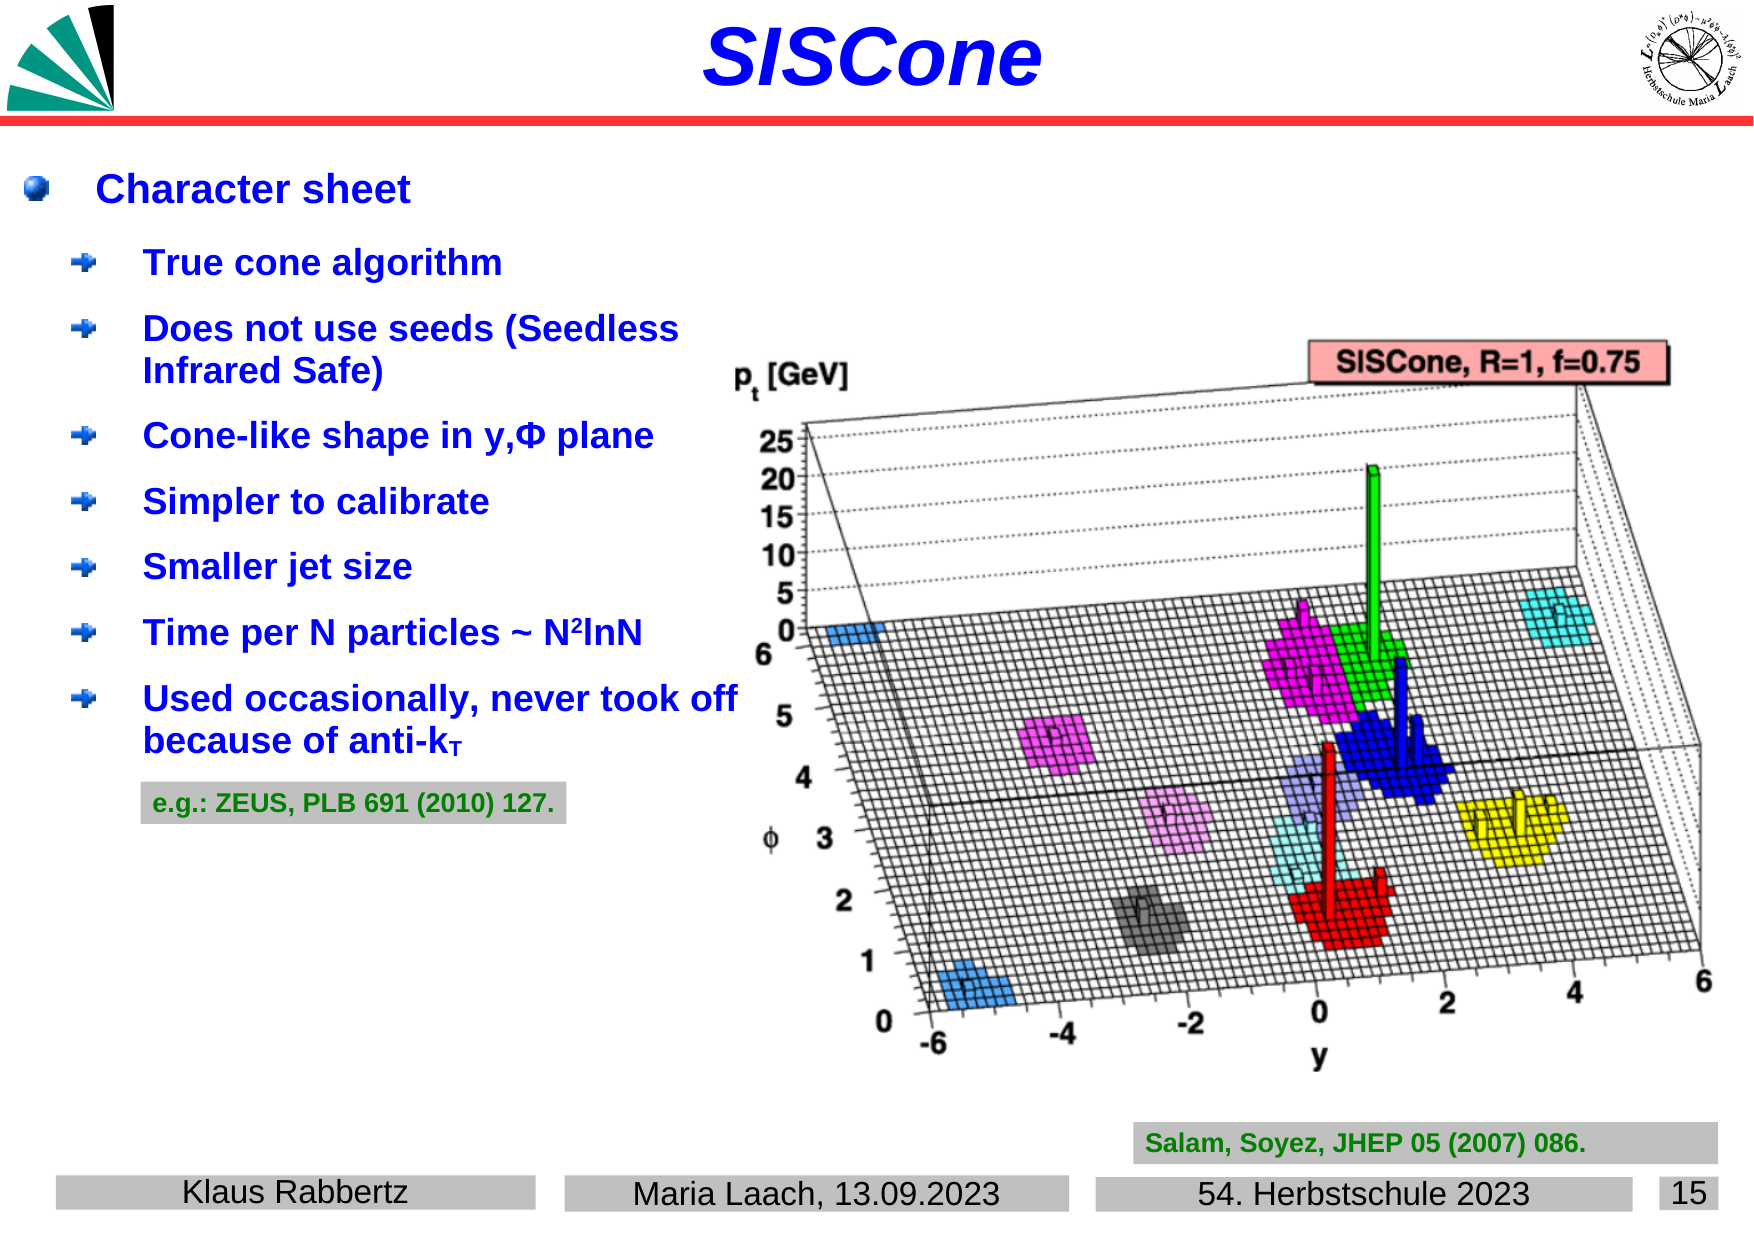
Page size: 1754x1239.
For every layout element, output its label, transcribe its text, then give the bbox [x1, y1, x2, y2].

list Character sheet True cone algorithm Does not use seeds (Seedless Infrared Safe) Cone-like shape in y,Φ plane Simpler to calibrate Smaller jet size Time per N particles ~ N2lnN Used occasionally, never took off because of anti-kT [12, 165, 766, 762]
picture [7, 5, 114, 112]
text_box e.g.: ZEUS, PLB 691 (2010) 127. [140, 781, 567, 824]
picture [728, 319, 1736, 1089]
text_box Salam, Soyez, JHEP 05 (2007) 086. [1133, 1122, 1719, 1165]
title SISCone [129, 0, 1617, 114]
picture [1641, 11, 1741, 106]
